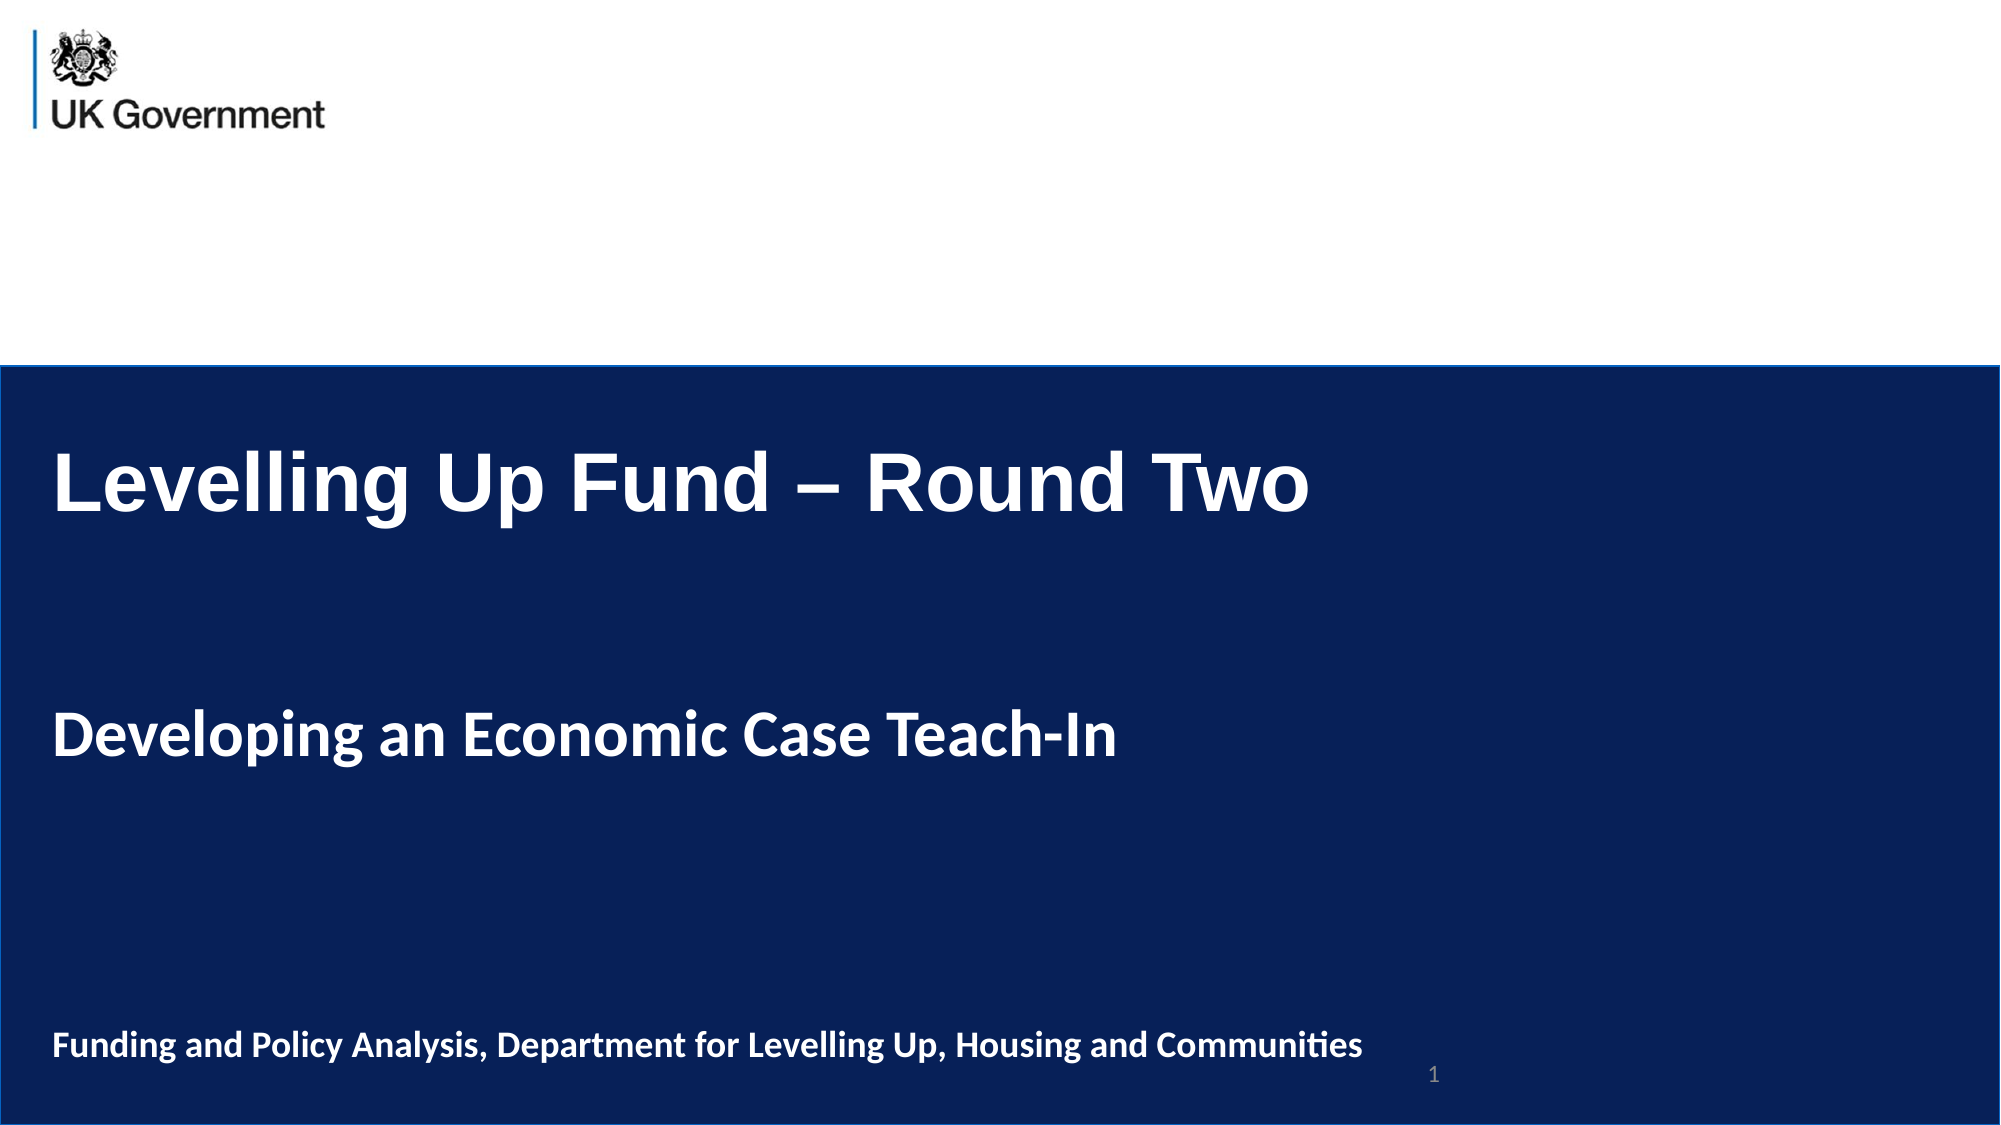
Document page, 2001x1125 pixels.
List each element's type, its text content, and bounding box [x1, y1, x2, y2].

title Levelling Up Fund – Round Two [37, 389, 1432, 579]
text_box [0, 366, 2000, 1125]
picture [19, 0, 363, 138]
text_box 1 [1412, 1042, 1863, 1103]
text_box Developing an Economic Case Teach-In Funding and Policy Analysis, Department for Levelling Up, Housing and Communities [37, 682, 1669, 1077]
